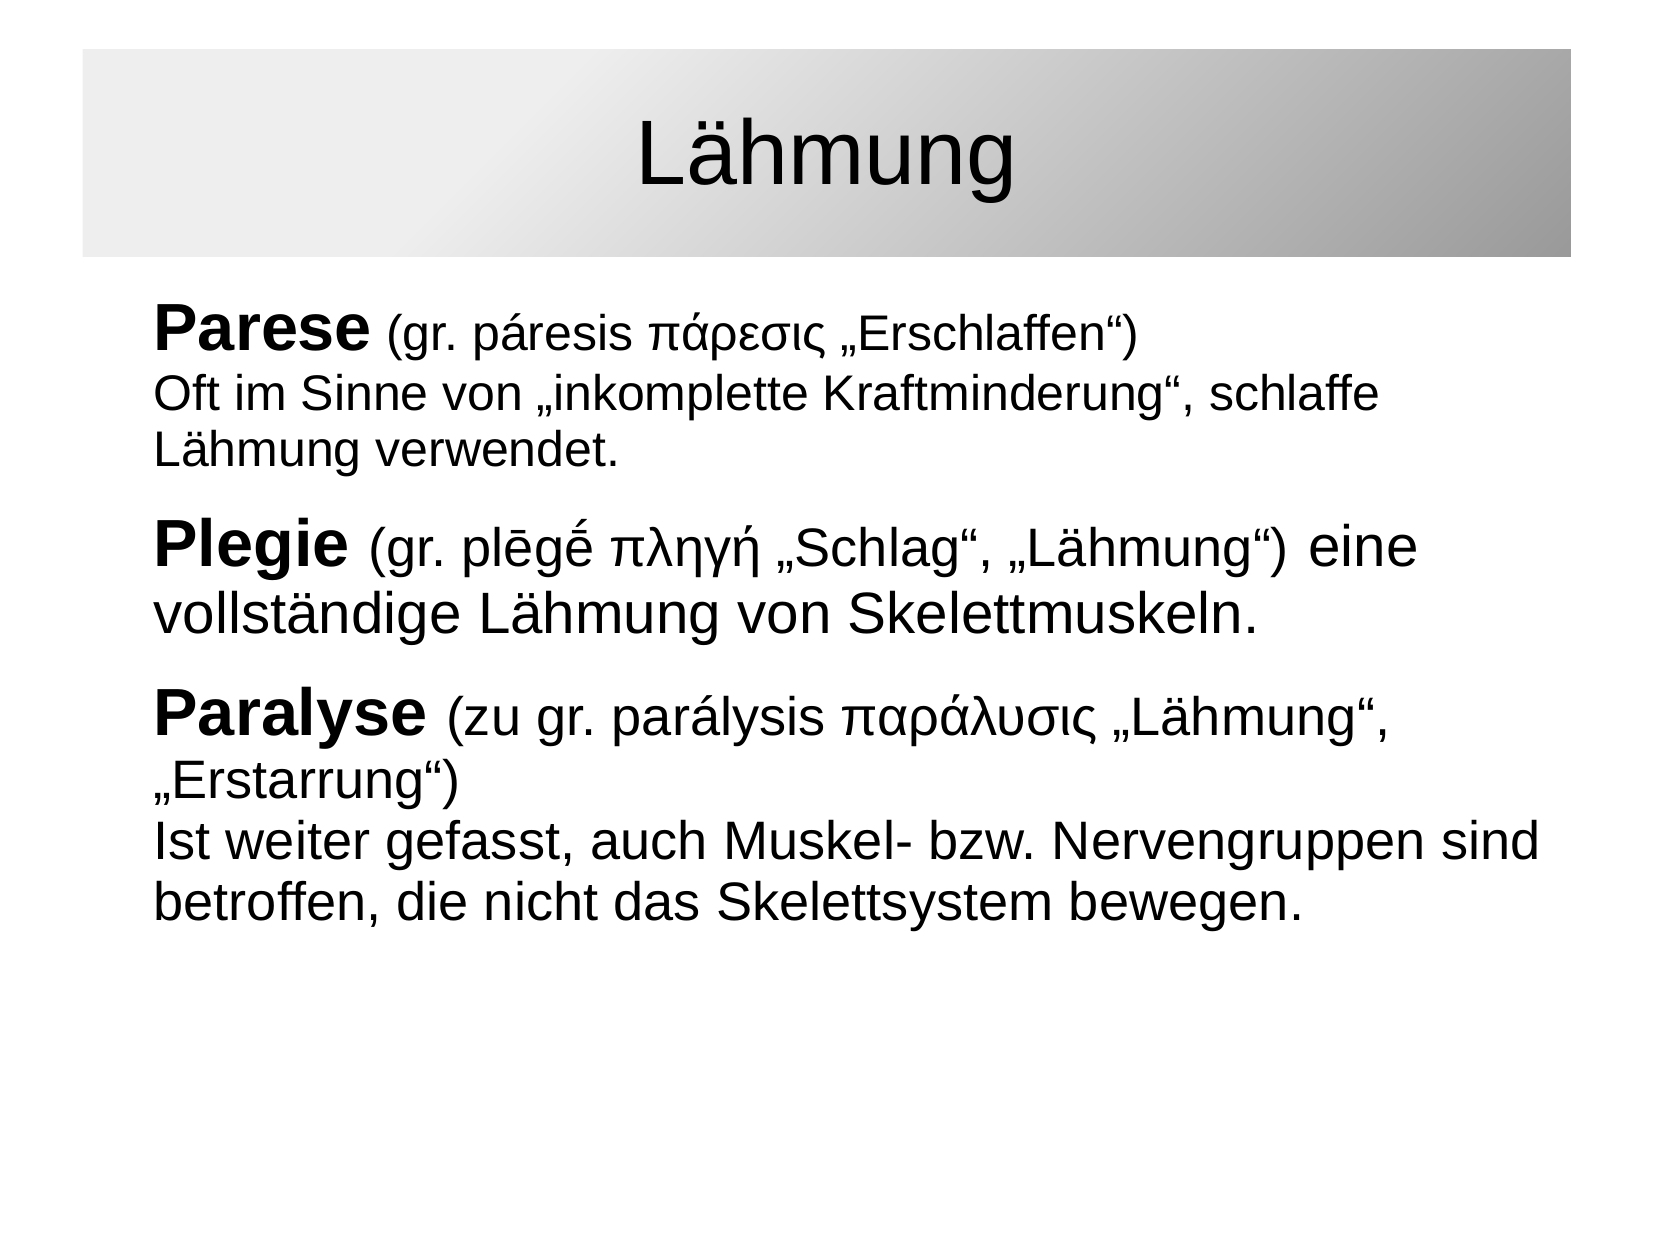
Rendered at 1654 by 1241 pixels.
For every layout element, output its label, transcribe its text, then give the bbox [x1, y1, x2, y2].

title Lähmung [82, 49, 1571, 257]
list Parese (gr. páresis πάρεσις „Erschlaffen“) Oft im Sinne von „inkomplette Kraftminderung“, schlaffe Lähmung verwendet. Plegie (gr. plēgḗ πληγή „Schlag“, „Lähmung“) eine vollständige Lähmung von Skelettmuskeln. Paralyse (zu gr. parálysis παράλυσις „Lähmung“, „Erstarrung“) Ist weiter gefasst, auch Muskel- bzw. Nervengruppen sind betroffen, die nicht das Skelettsystem bewegen. [82, 290, 1571, 1109]
